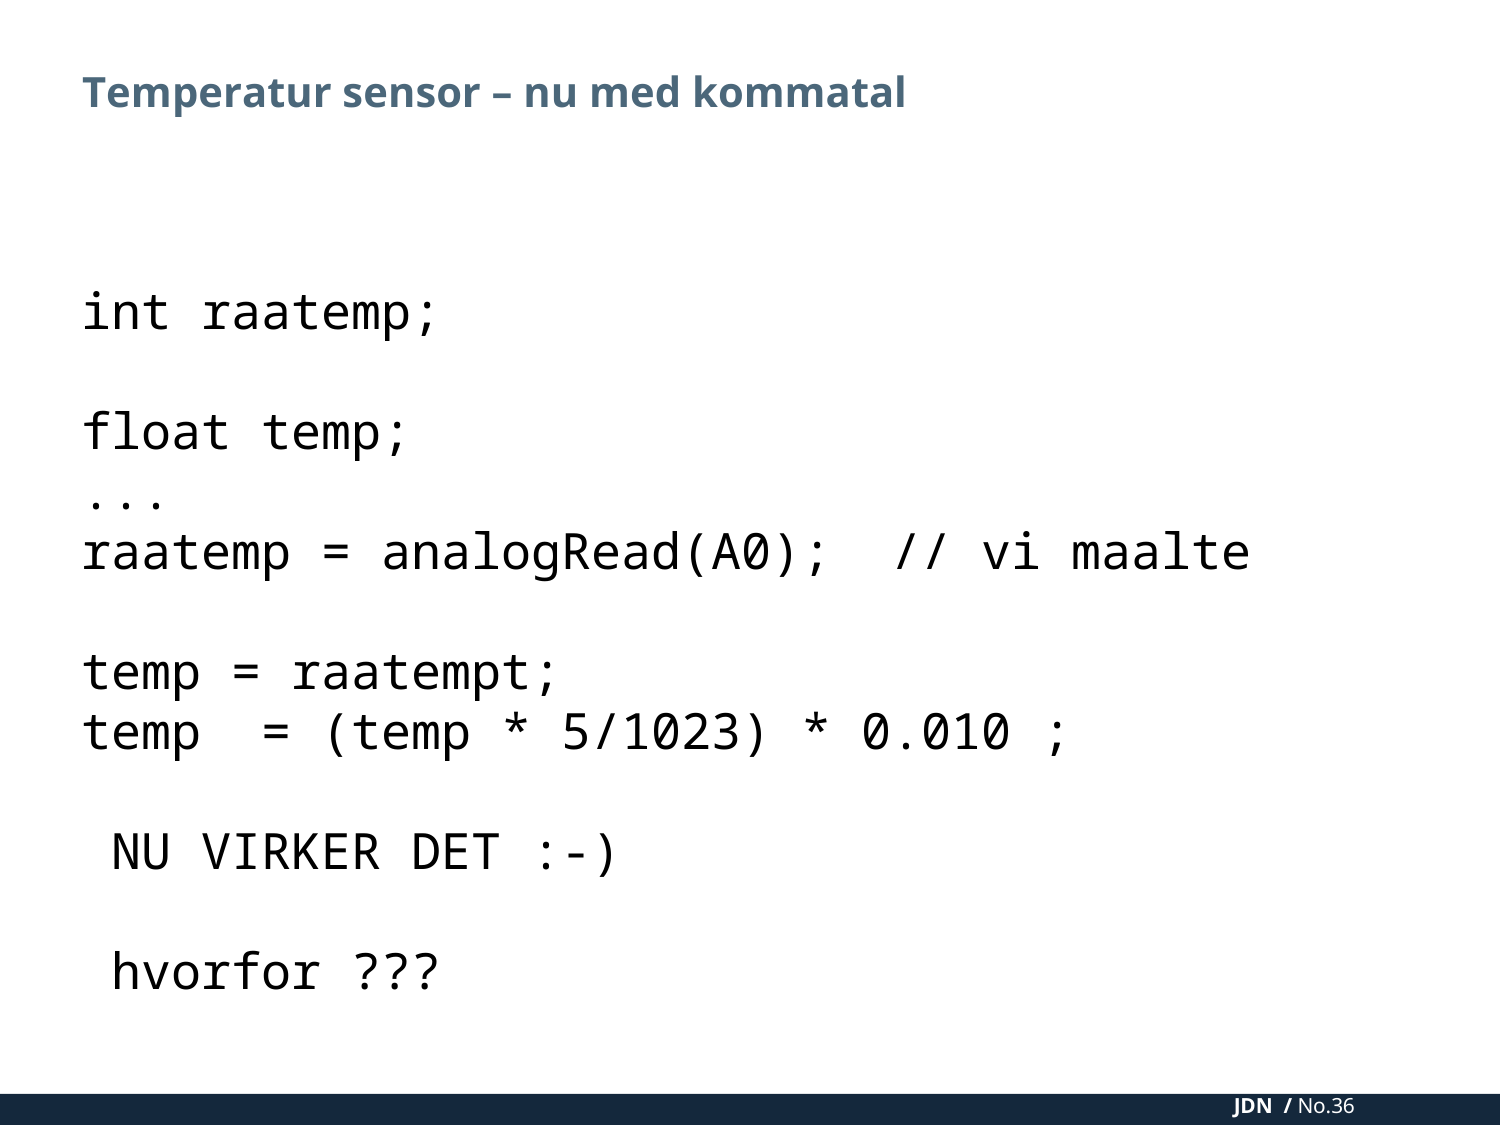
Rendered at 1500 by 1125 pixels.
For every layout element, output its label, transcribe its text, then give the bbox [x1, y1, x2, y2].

title Temperatur sensor – nu med kommatal [67, 34, 1416, 148]
text_box int raatemp; float temp; ... raatemp = analogRead(A0); // vi maalte temp = raatempt; temp = (temp * 5/1023) * 0.010 ; NU VIRKER DET :-) hvorfor ??? [66, 272, 1458, 1008]
